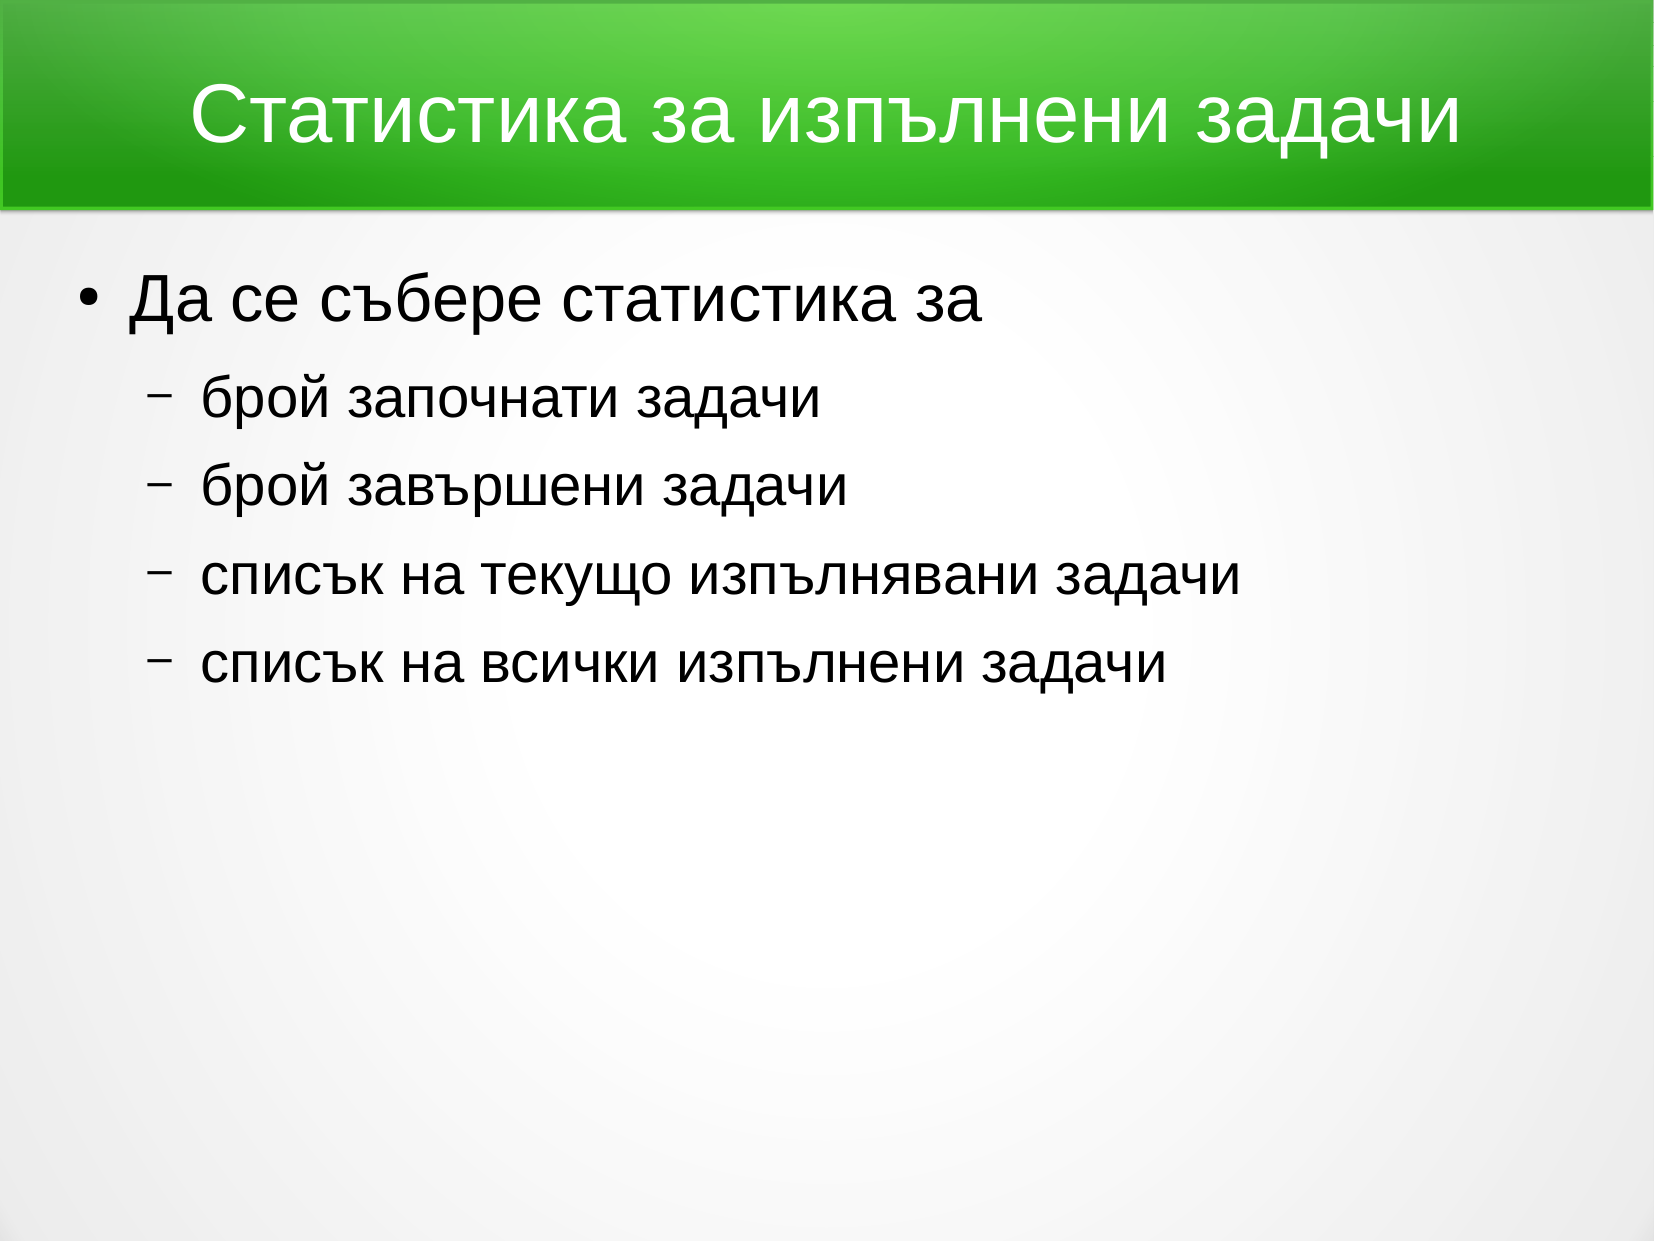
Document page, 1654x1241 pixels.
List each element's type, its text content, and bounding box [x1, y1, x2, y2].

title Статистика за изпълнени задачи [82, 49, 1571, 179]
list Да се събере статистика за брой започнати задачи брой завършени задачи списък на текущо изпълнявани задачи списък на всички изпълнени задачи [59, 261, 1595, 1182]
